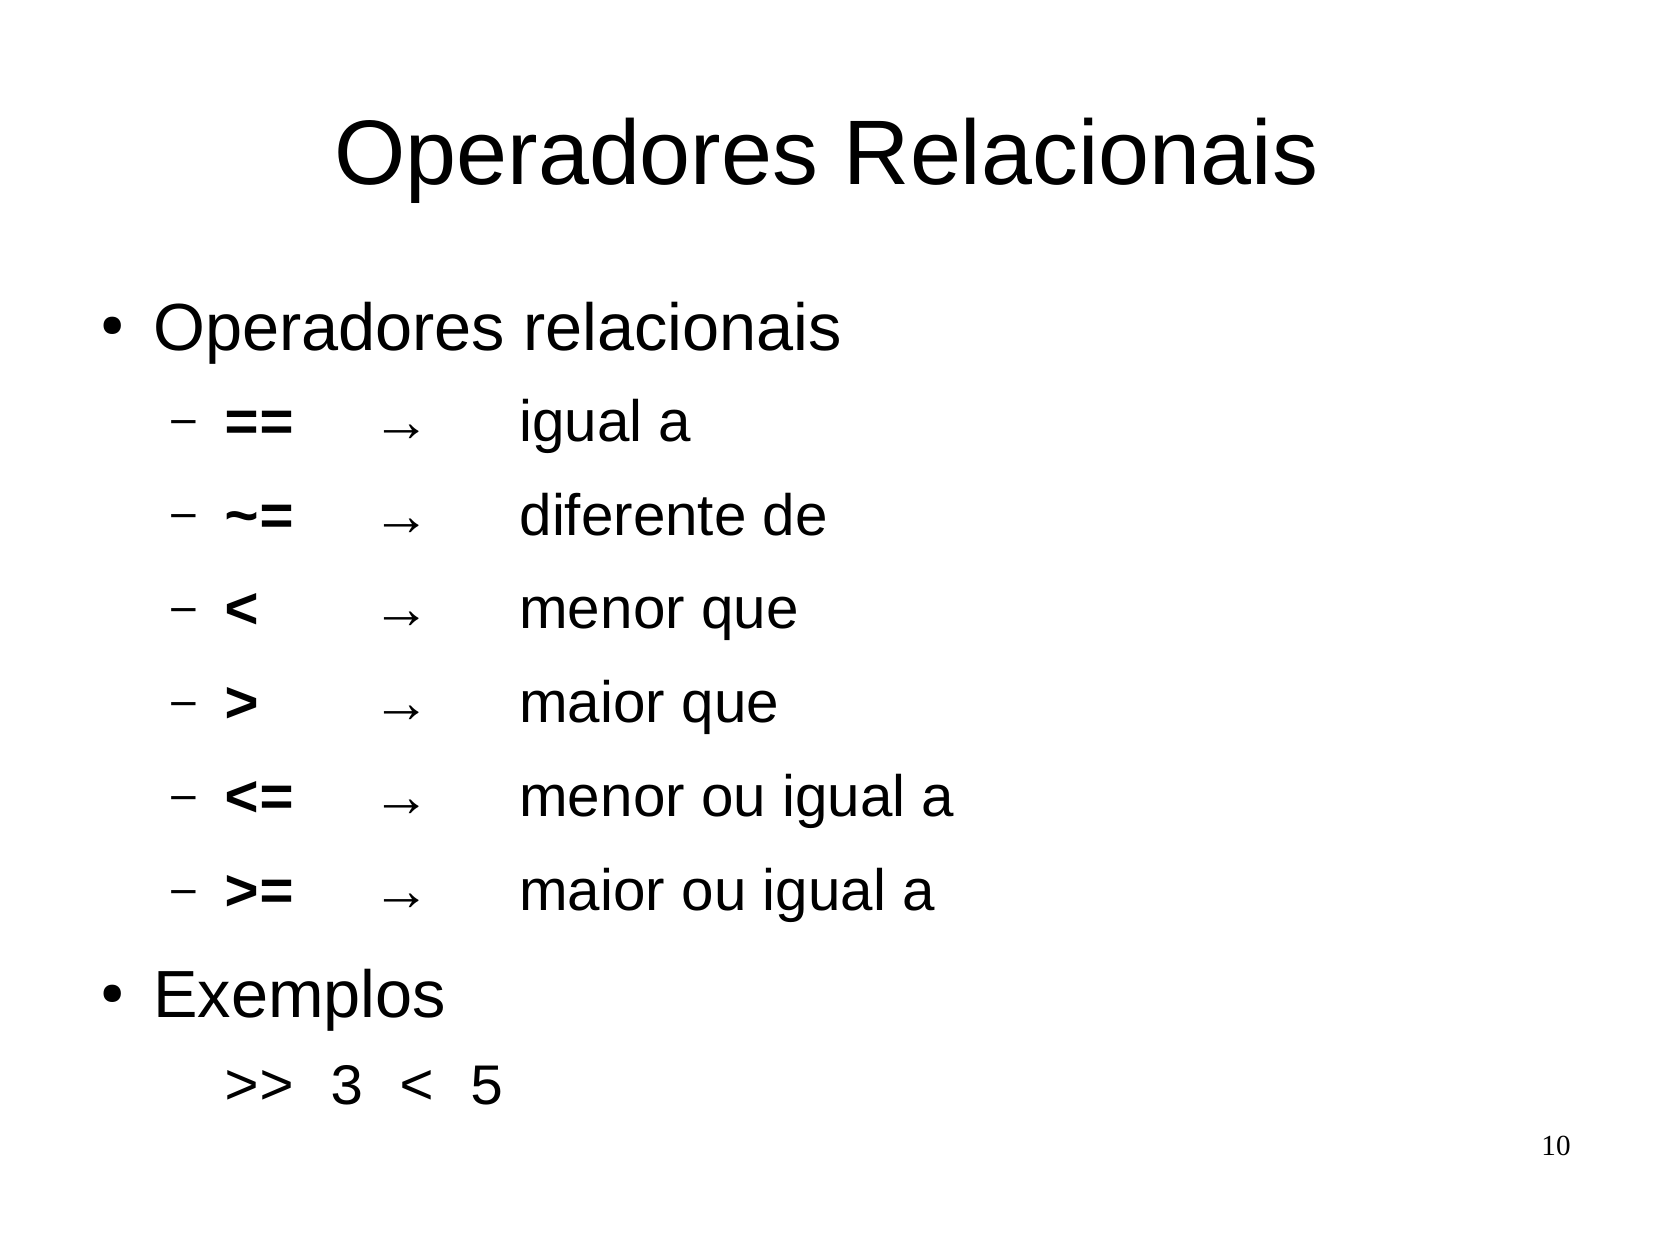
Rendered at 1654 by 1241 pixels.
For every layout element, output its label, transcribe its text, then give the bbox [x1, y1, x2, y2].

title Operadores Relacionais [82, 49, 1571, 257]
list Operadores relacionais == → igual a ~= → diferente de < → menor que > → maior que <= → menor ou igual a >= → maior ou igual a Exemplos >> 3 < 5 [82, 290, 1571, 1123]
